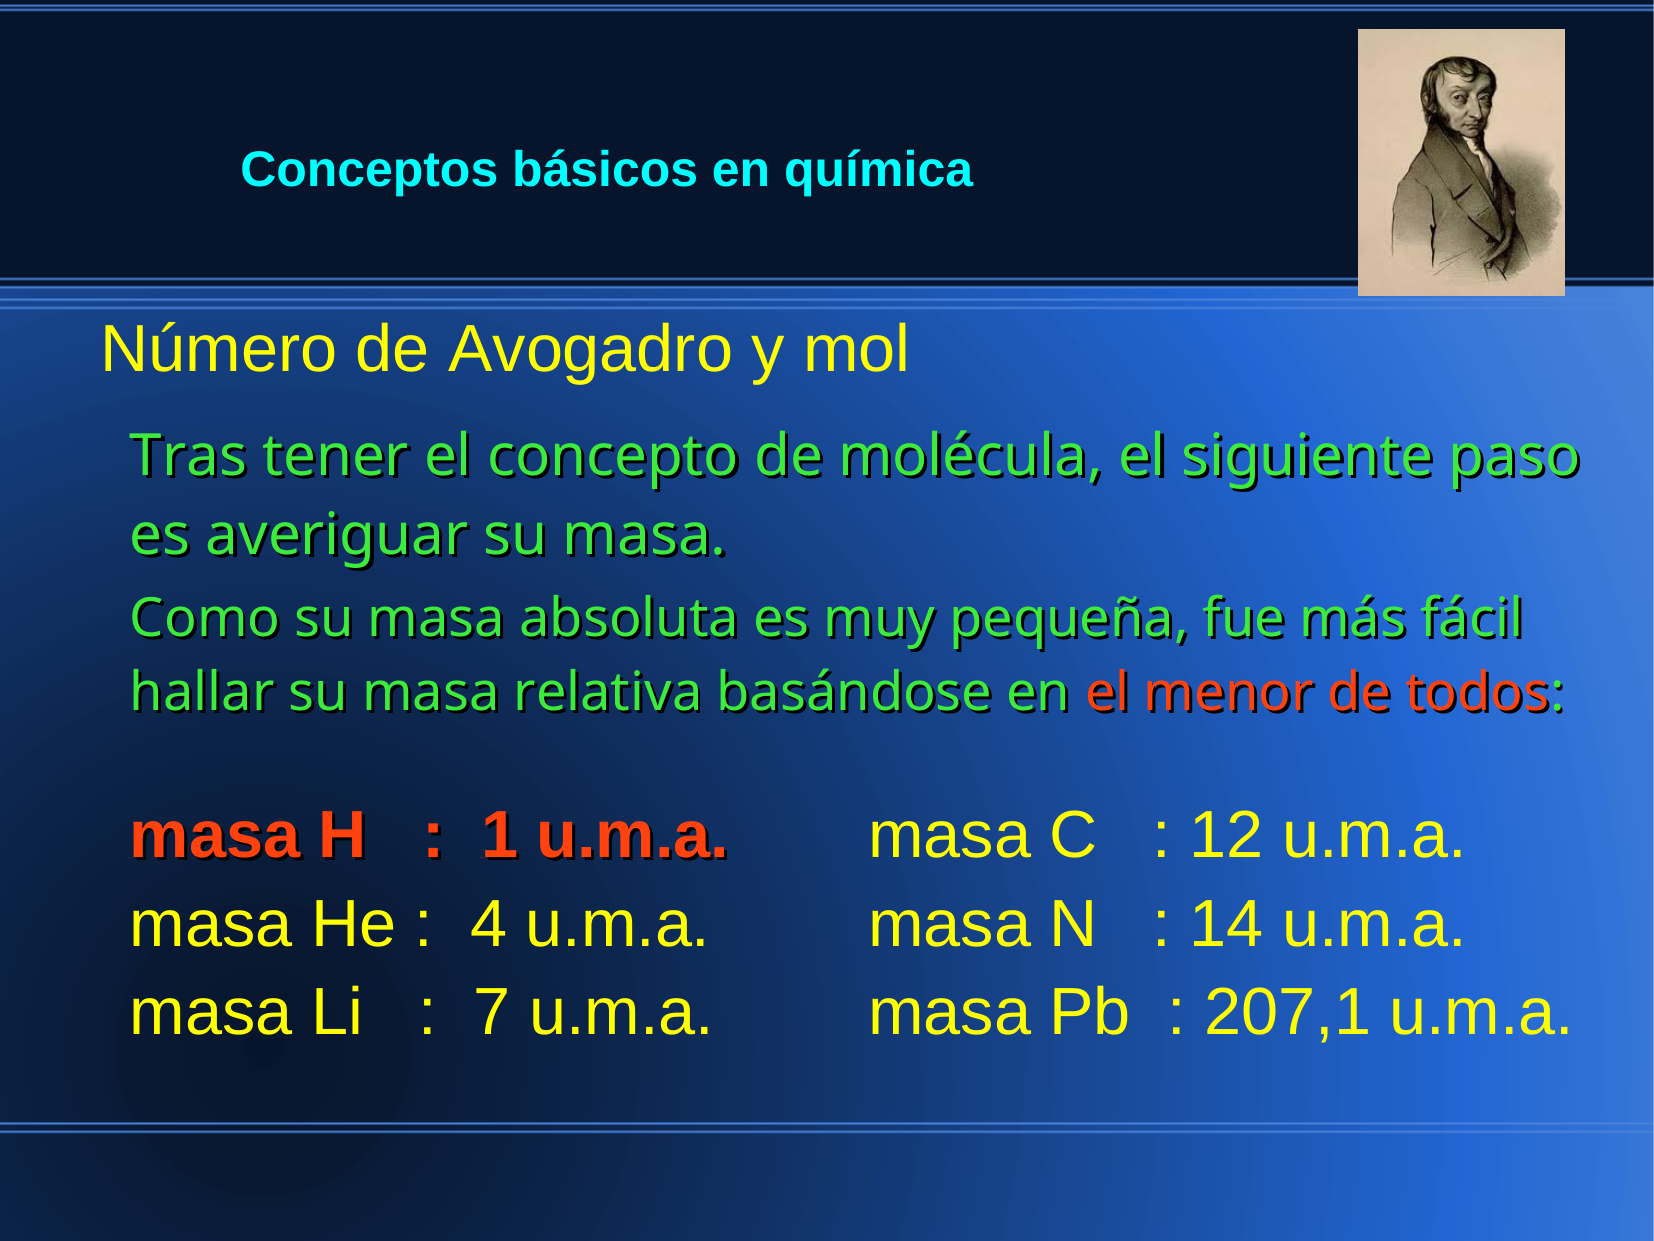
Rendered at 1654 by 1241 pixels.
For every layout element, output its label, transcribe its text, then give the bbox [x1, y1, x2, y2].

list masa Pb : 207,1 u.m.a. [797, 974, 1625, 1063]
list masa He : 4 u.m.a. [59, 885, 739, 974]
text_box Tras tener el concepto de molécula, el siguiente paso es averiguar su masa. [59, 413, 1625, 570]
list masa Li : 7 u.m.a. [59, 974, 739, 1063]
text_box Como su masa absoluta es muy pequeña, fue más fácil hallar su masa relativa basándose en el menor de todos: [59, 578, 1565, 768]
list Número de Avogadro y mol [29, 206, 1654, 462]
list masa H : 1 u.m.a. [59, 797, 739, 885]
picture [0, 0, 1654, 1241]
list masa N : 14 u.m.a. [797, 885, 1477, 974]
title Conceptos básicos en química [32, 118, 1182, 220]
list masa C : 12 u.m.a. [797, 797, 1595, 886]
